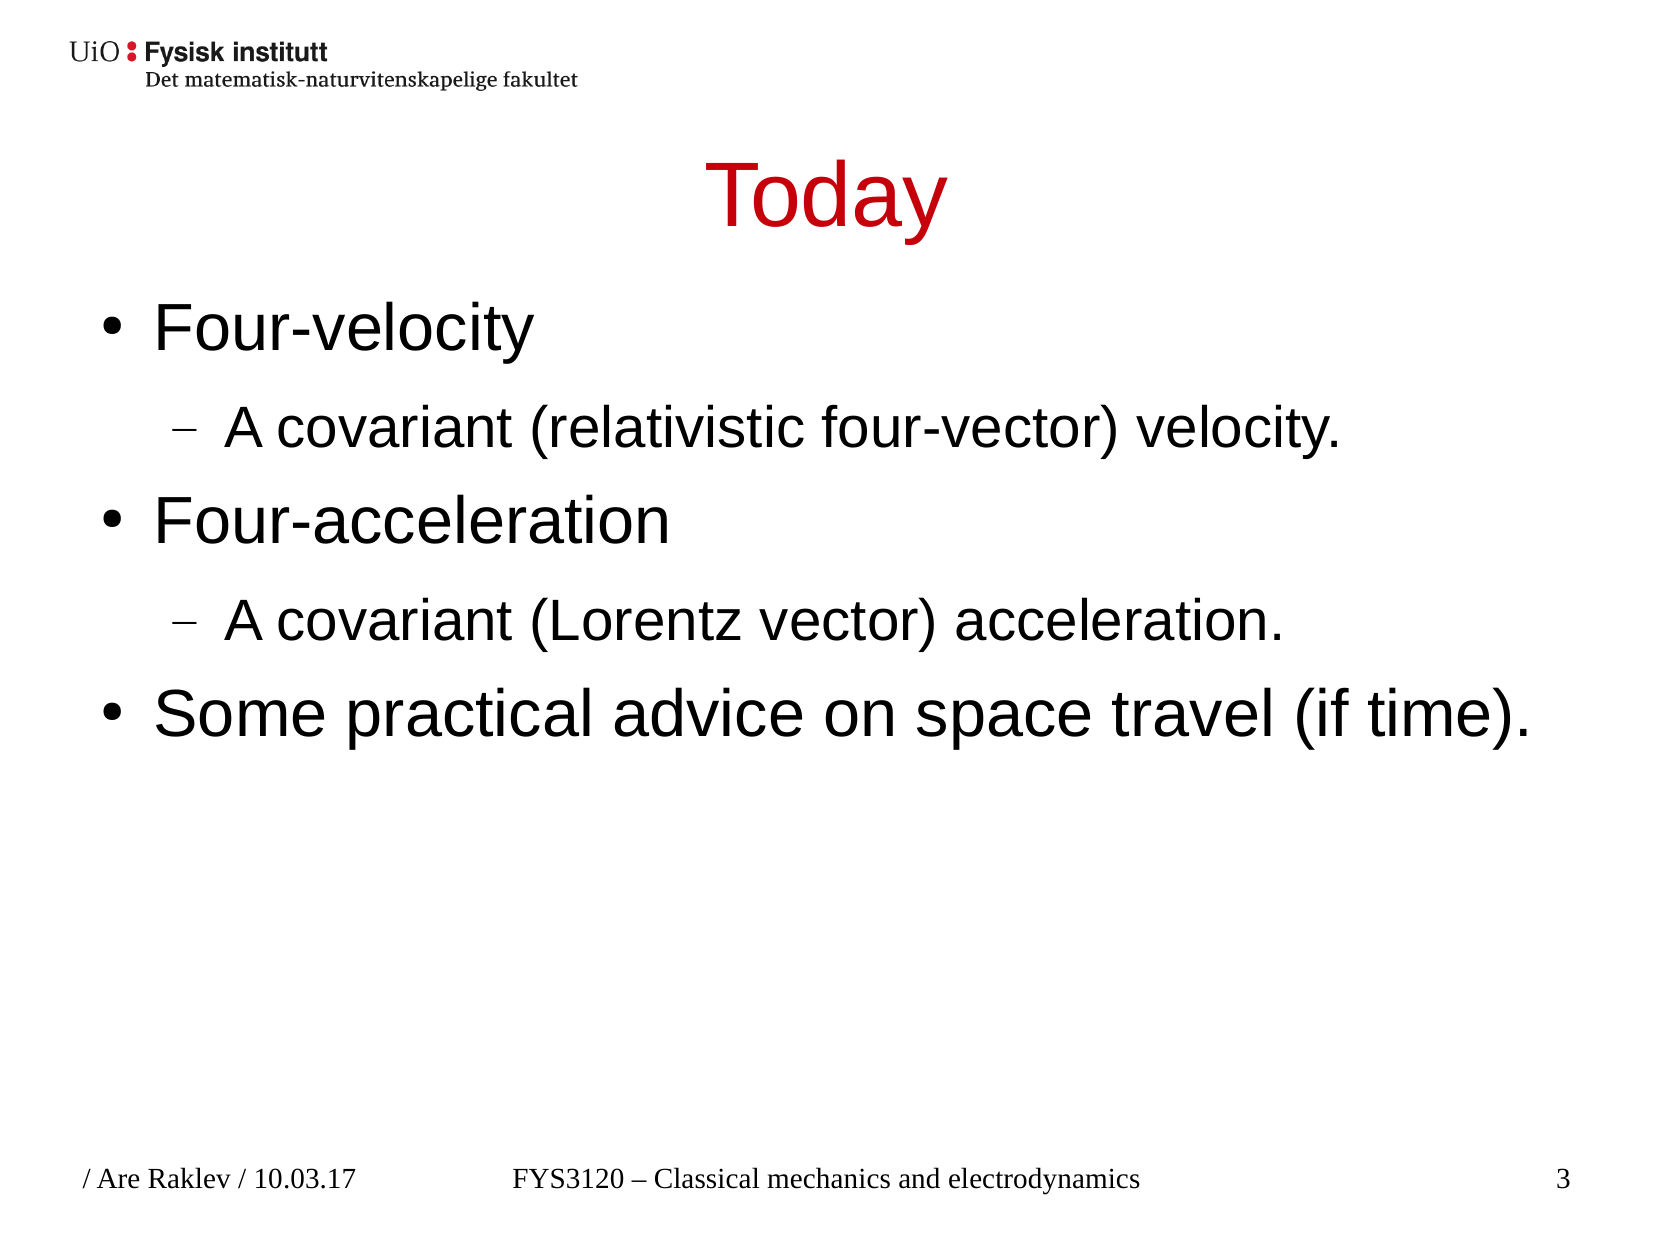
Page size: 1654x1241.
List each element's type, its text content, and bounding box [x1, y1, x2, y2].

picture [68, 37, 581, 93]
title Today [82, 90, 1571, 290]
list Four-velocity A covariant (relativistic four-vector) velocity. Four-acceleration A covariant (Lorentz vector) acceleration. Some practical advice on space travel (if time). [82, 290, 1571, 1094]
